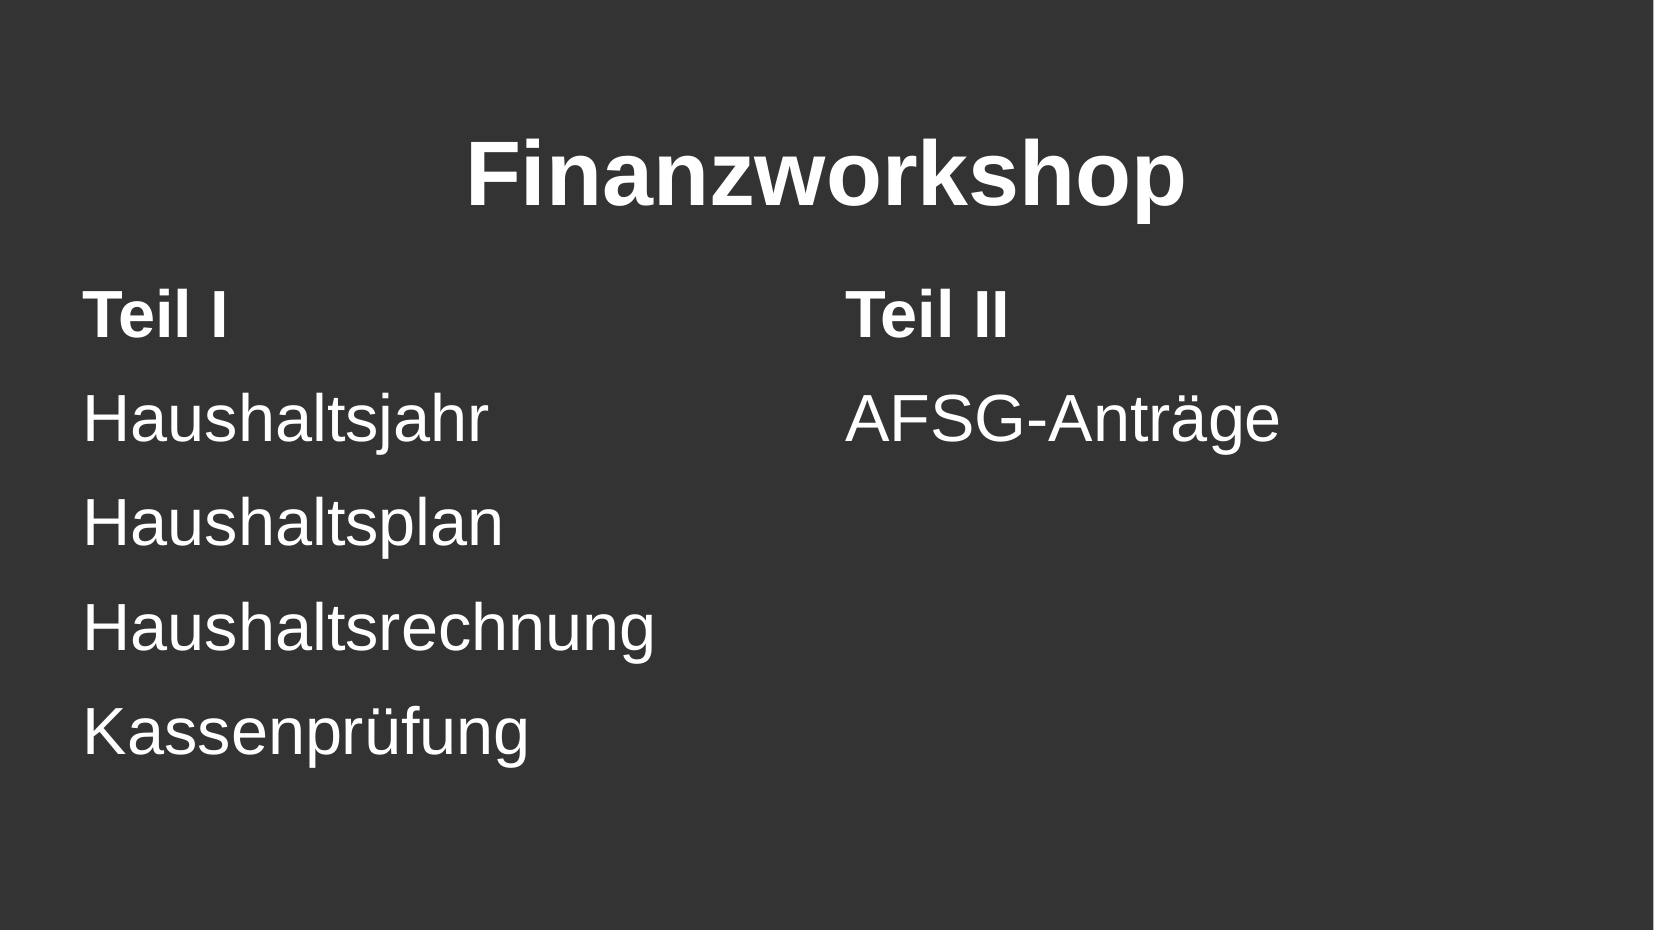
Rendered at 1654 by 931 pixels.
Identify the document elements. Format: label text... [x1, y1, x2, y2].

title Finanzworkshop [82, 96, 1571, 252]
list Teil I Haushaltsjahr Haushaltsplan Haushaltsrechnung Kassenprüfung [82, 276, 809, 817]
list Teil II AFSG-Anträge [845, 276, 1572, 817]
